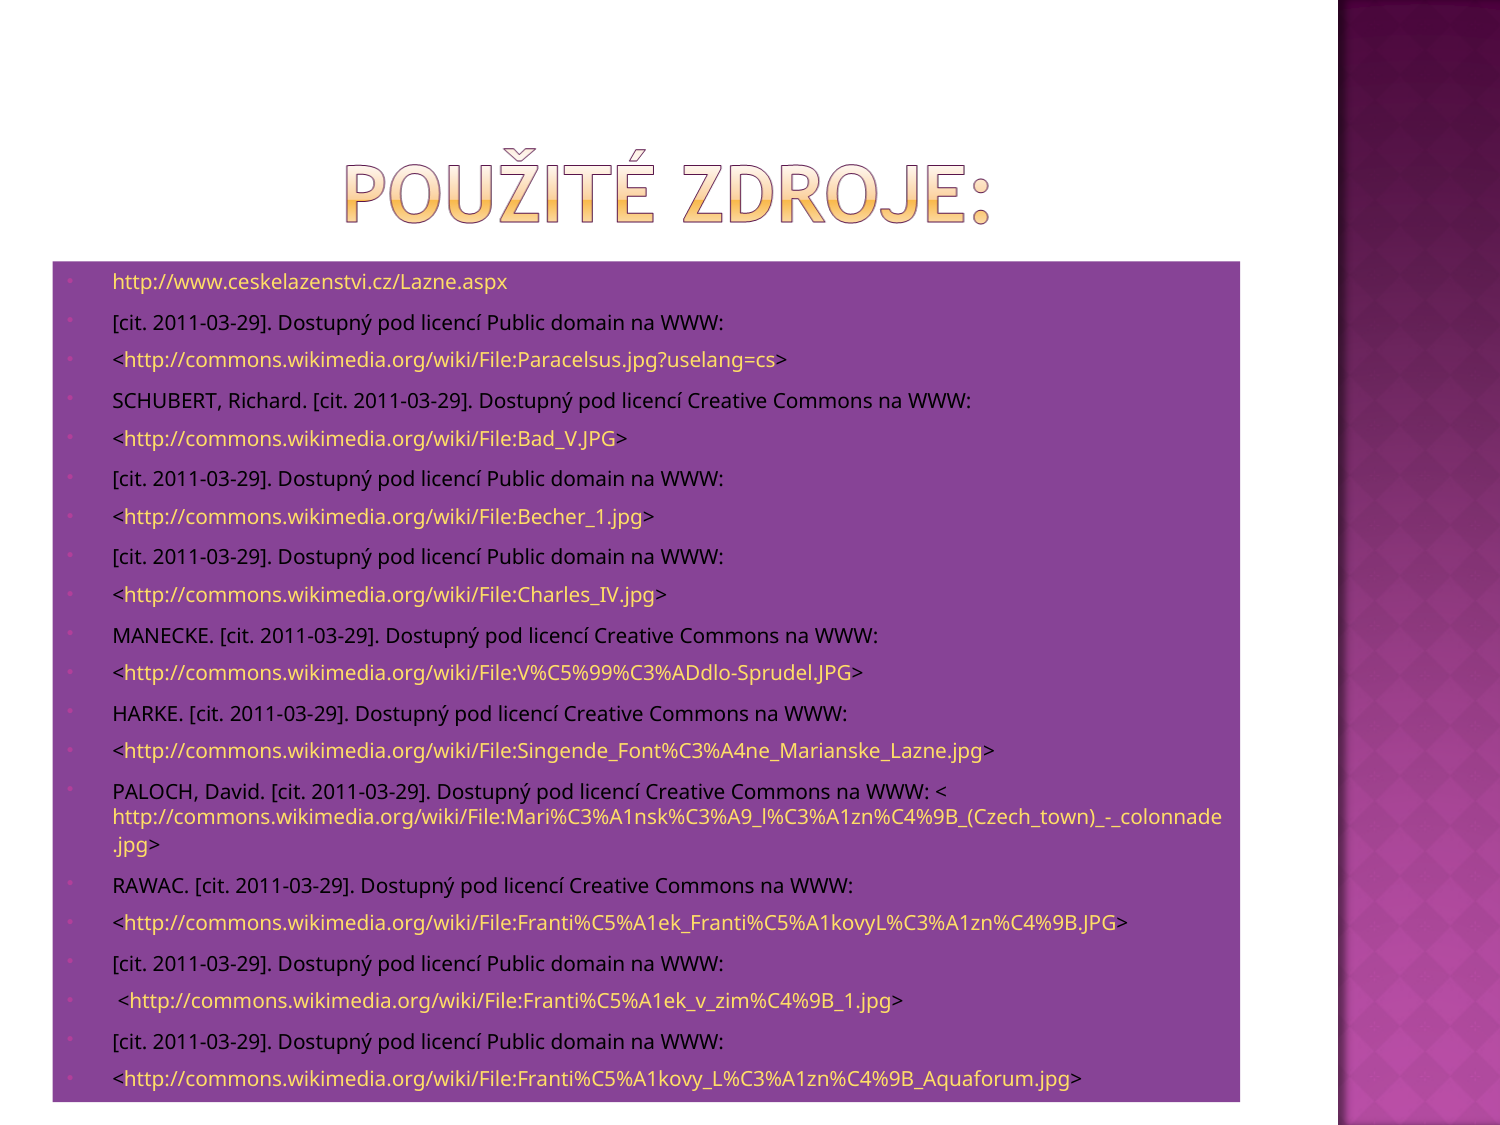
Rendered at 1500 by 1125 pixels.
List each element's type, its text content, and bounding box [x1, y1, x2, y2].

text_box [73, 52, 1265, 241]
list http://www.ceskelazenstvi.cz/Lazne.aspx [cit. 2011-03-29]. Dostupný pod licencí Public domain na WWW: <http://commons.wikimedia.org/wiki/File:Paracelsus.jpg?uselang=cs> SCHUBERT, Richard. [cit. 2011-03-29]. Dostupný pod licencí Creative Commons na WWW: <http://commons.wikimedia.org/wiki/File:Bad_V.JPG> [cit. 2011-03-29]. Dostupný pod licencí Public domain na WWW: <http://commons.wikimedia.org/wiki/File:Becher_1.jpg> [cit. 2011-03-29]. Dostupný pod licencí Public domain na WWW: <http://commons.wikimedia.org/wiki/File:Charles_IV.jpg> MANECKE. [cit. 2011-03-29]. Dostupný pod licencí Creative Commons na WWW: <http://commons.wikimedia.org/wiki/File:V%C5%99%C3%ADdlo-Sprudel.JPG> HARKE. [cit. 2011-03-29]. Dostupný pod licencí Creative Commons na WWW: <http://commons.wikimedia.org/wiki/File:Singende_Font%C3%A4ne_Marianske_Lazne.jpg> PALOCH, David. [cit. 2011-03-29]. Dostupný pod licencí Creative Commons na WWW: <http://commons.wikimedia.org/wiki/File:Mari%C3%A1nsk%C3%A9_l%C3%A1zn%C4%9B_(Czech_town)_-_colonnade.jpg> RAWAC. [cit. 2011-03-29]. Dostupný pod licencí Creative Commons na WWW: <http://commons.wikimedia.org/wiki/File:Franti%C5%A1ek_Franti%C5%A1kovyL%C3%A1zn%C4%9B.JPG> [cit. 2011-03-29]. Dostupný pod licencí Public domain na WWW: <http://commons.wikimedia.org/wiki/File:Franti%C5%A1ek_v_zim%C4%9B_1.jpg> [cit. 2011-03-29]. Dostupný pod licencí Public domain na WWW: <http://commons.wikimedia.org/wiki/File:Franti%C5%A1kovy_L%C3%A1zn%C4%9B_Aquaforum.jpg> [52, 261, 1241, 1063]
picture [1337, 0, 1500, 1125]
